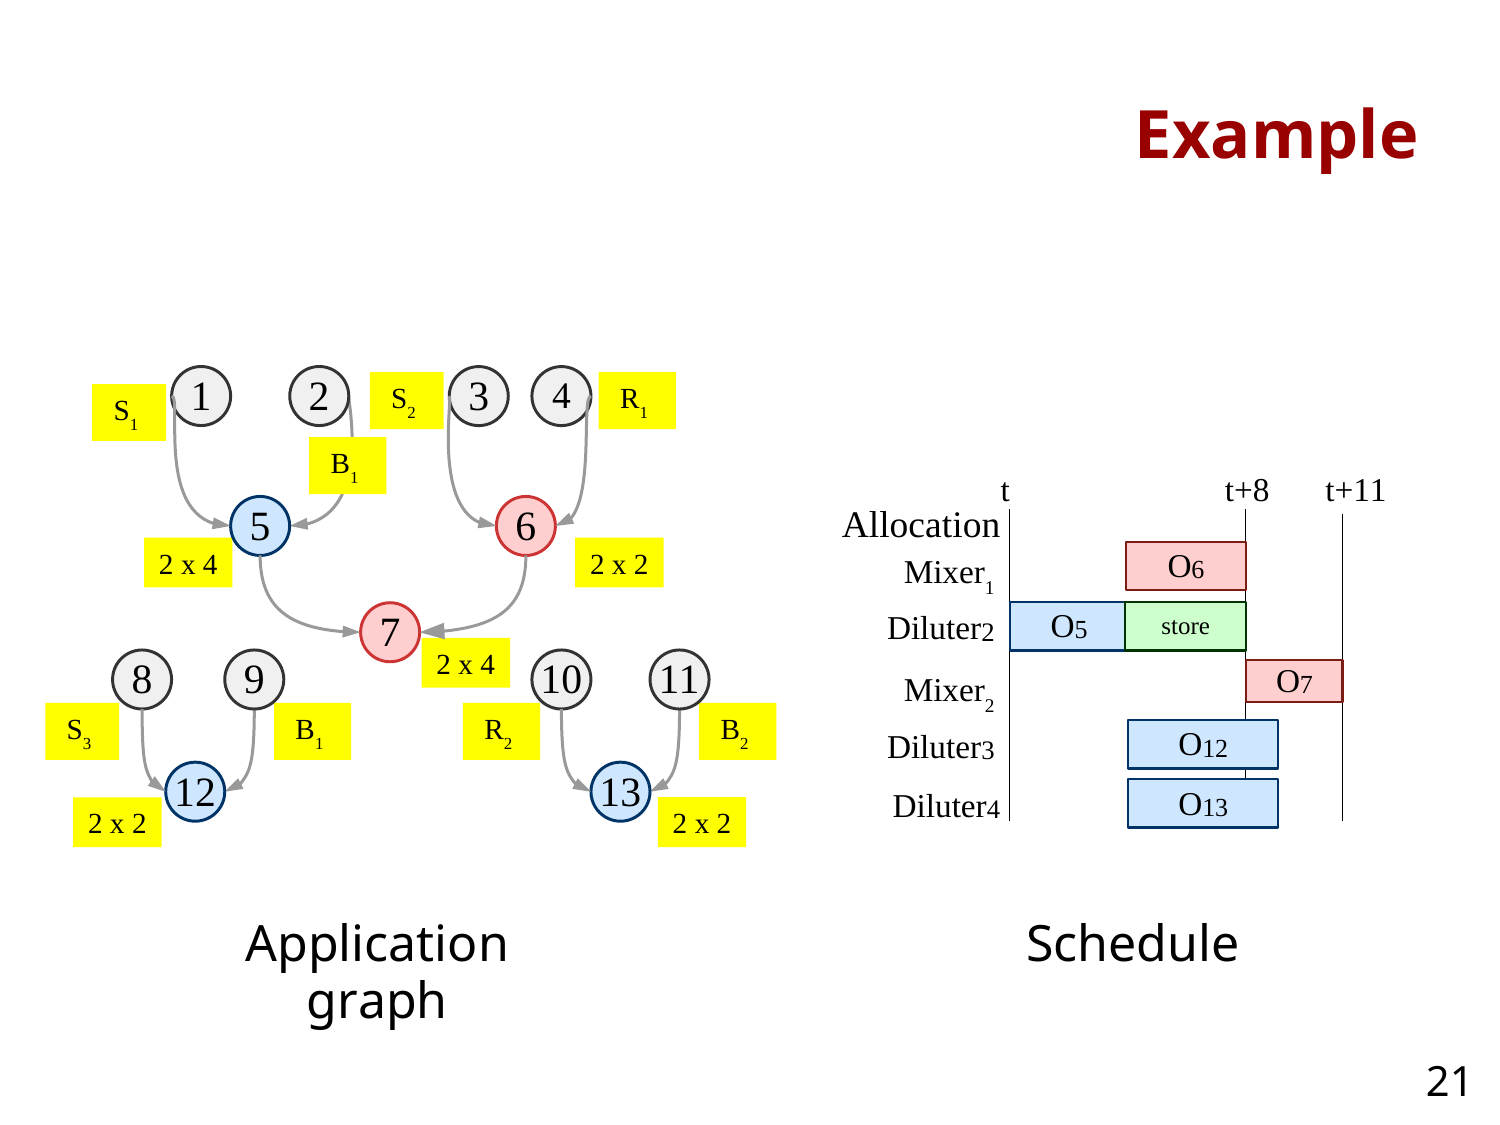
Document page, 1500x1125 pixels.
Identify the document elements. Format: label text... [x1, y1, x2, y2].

text_box O7 [1246, 660, 1343, 703]
text_box Schedule [912, 907, 1355, 981]
text_box B2 [699, 702, 777, 760]
text_box store [1125, 601, 1247, 651]
text_box 5 [230, 496, 290, 556]
text_box 2 x 2 [73, 797, 162, 848]
text_box Diluter4 [865, 779, 1016, 838]
text_box B1 [274, 702, 352, 760]
text_box O6 [1125, 541, 1247, 591]
title Example [75, 44, 1419, 227]
text_box 11 [650, 649, 710, 710]
text_box 2 [289, 366, 349, 426]
text_box R1 [598, 372, 676, 430]
text_box Diluter2 [865, 602, 1010, 661]
text_box R2 [462, 702, 541, 760]
text_box 1 [171, 366, 231, 426]
text_box Mixer1 [865, 554, 1010, 602]
text_box Allocation [825, 495, 1016, 554]
text_box 12 [165, 762, 225, 822]
text_box O12 [1128, 720, 1279, 769]
text_box 6 [496, 496, 556, 556]
text_box 4 [531, 366, 591, 426]
text_box Mixer2 [865, 661, 1010, 720]
text_box 10 [531, 649, 591, 709]
text_box t [985, 463, 1100, 543]
text_box Application graph [156, 907, 599, 981]
text_box Diluter3 [865, 720, 1010, 779]
text_box 2 x 2 [657, 797, 747, 848]
text_box 2 x 4 [421, 637, 511, 688]
text_box 13 [590, 762, 651, 822]
text_box B1 [309, 437, 387, 495]
text_box t+11 [1310, 463, 1425, 543]
text_box O13 [1128, 779, 1279, 828]
text_box t+8 [1210, 463, 1310, 543]
text_box 9 [224, 649, 284, 710]
text_box S3 [45, 702, 120, 760]
text_box 8 [112, 649, 172, 709]
text_box 2 x 2 [575, 537, 664, 588]
text_box O5 [1010, 602, 1125, 651]
text_box 2 x 4 [144, 537, 233, 588]
text_box S2 [369, 372, 444, 430]
text_box 7 [360, 602, 420, 662]
text_box S1 [92, 384, 167, 441]
text_box 3 [449, 366, 509, 426]
